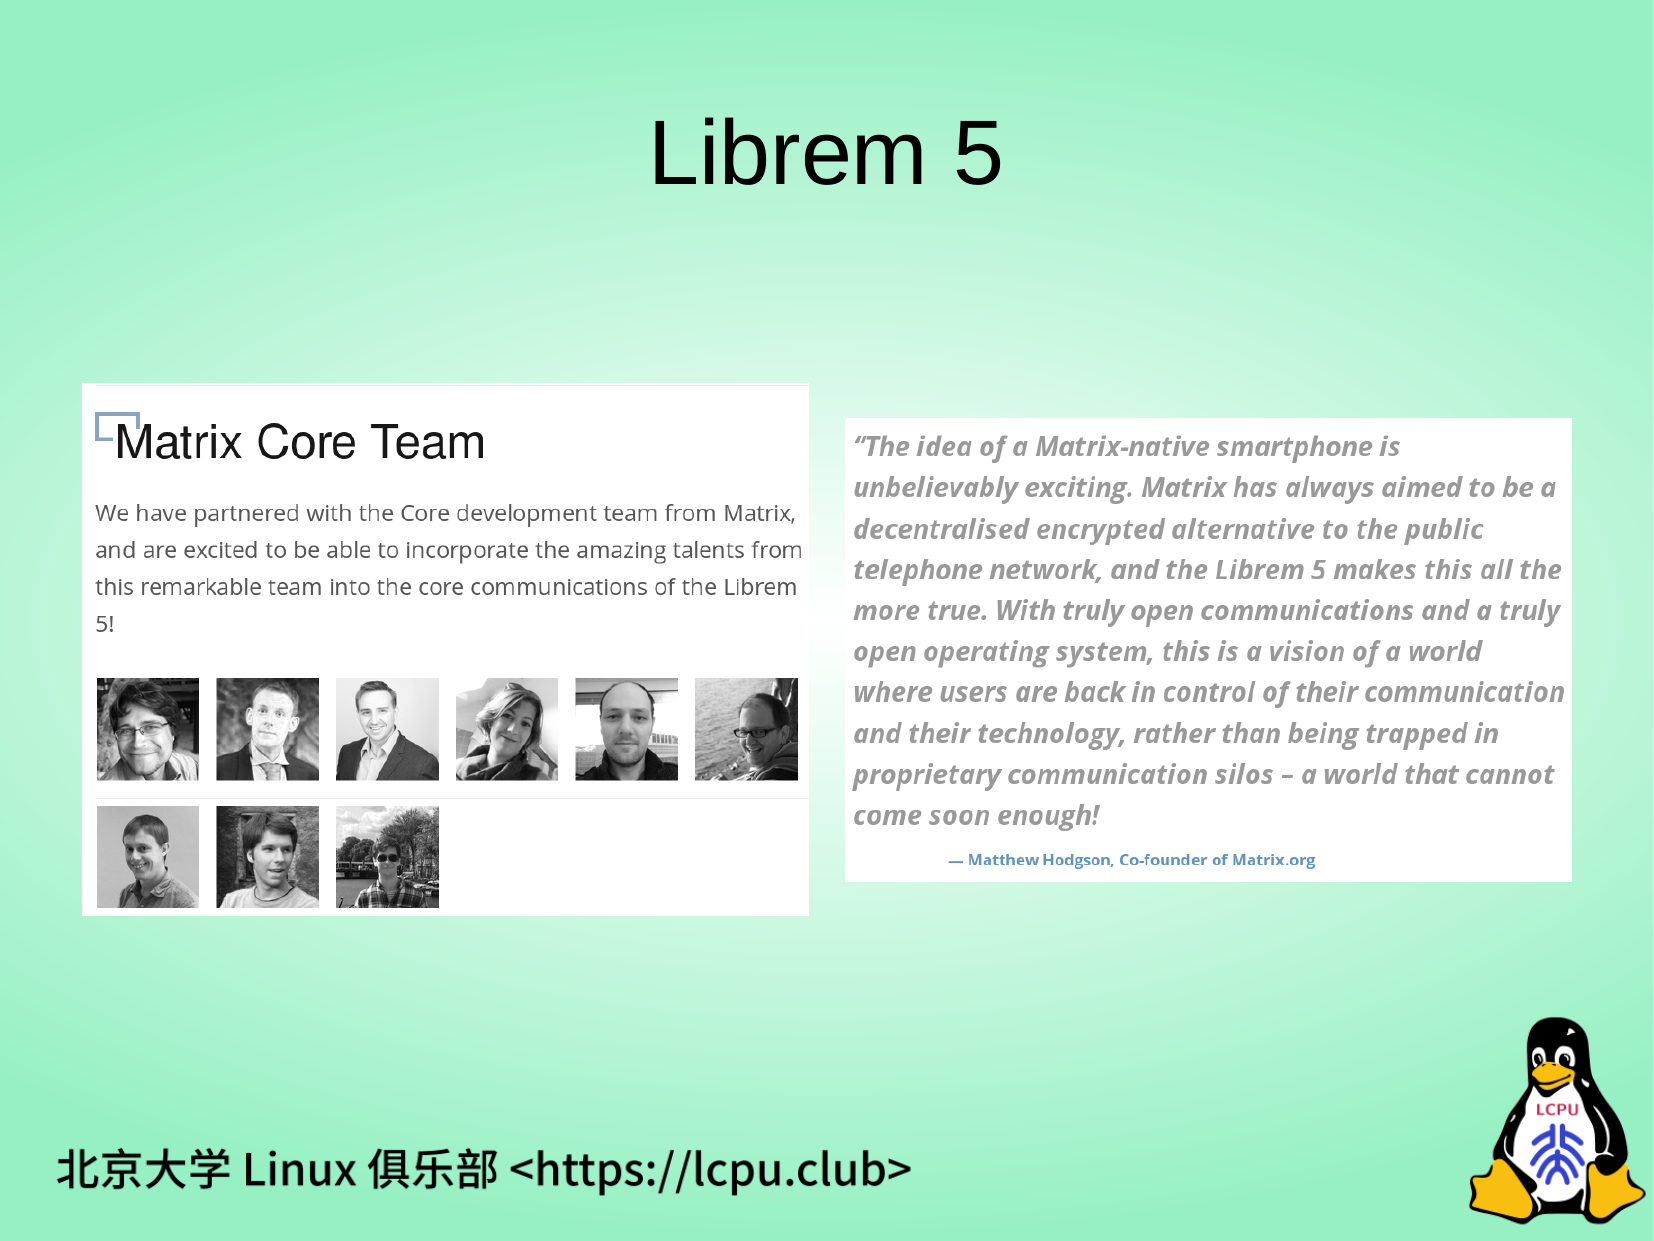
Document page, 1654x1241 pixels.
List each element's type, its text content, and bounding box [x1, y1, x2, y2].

title Librem 5 [82, 49, 1571, 257]
picture [0, 0, 1654, 1241]
